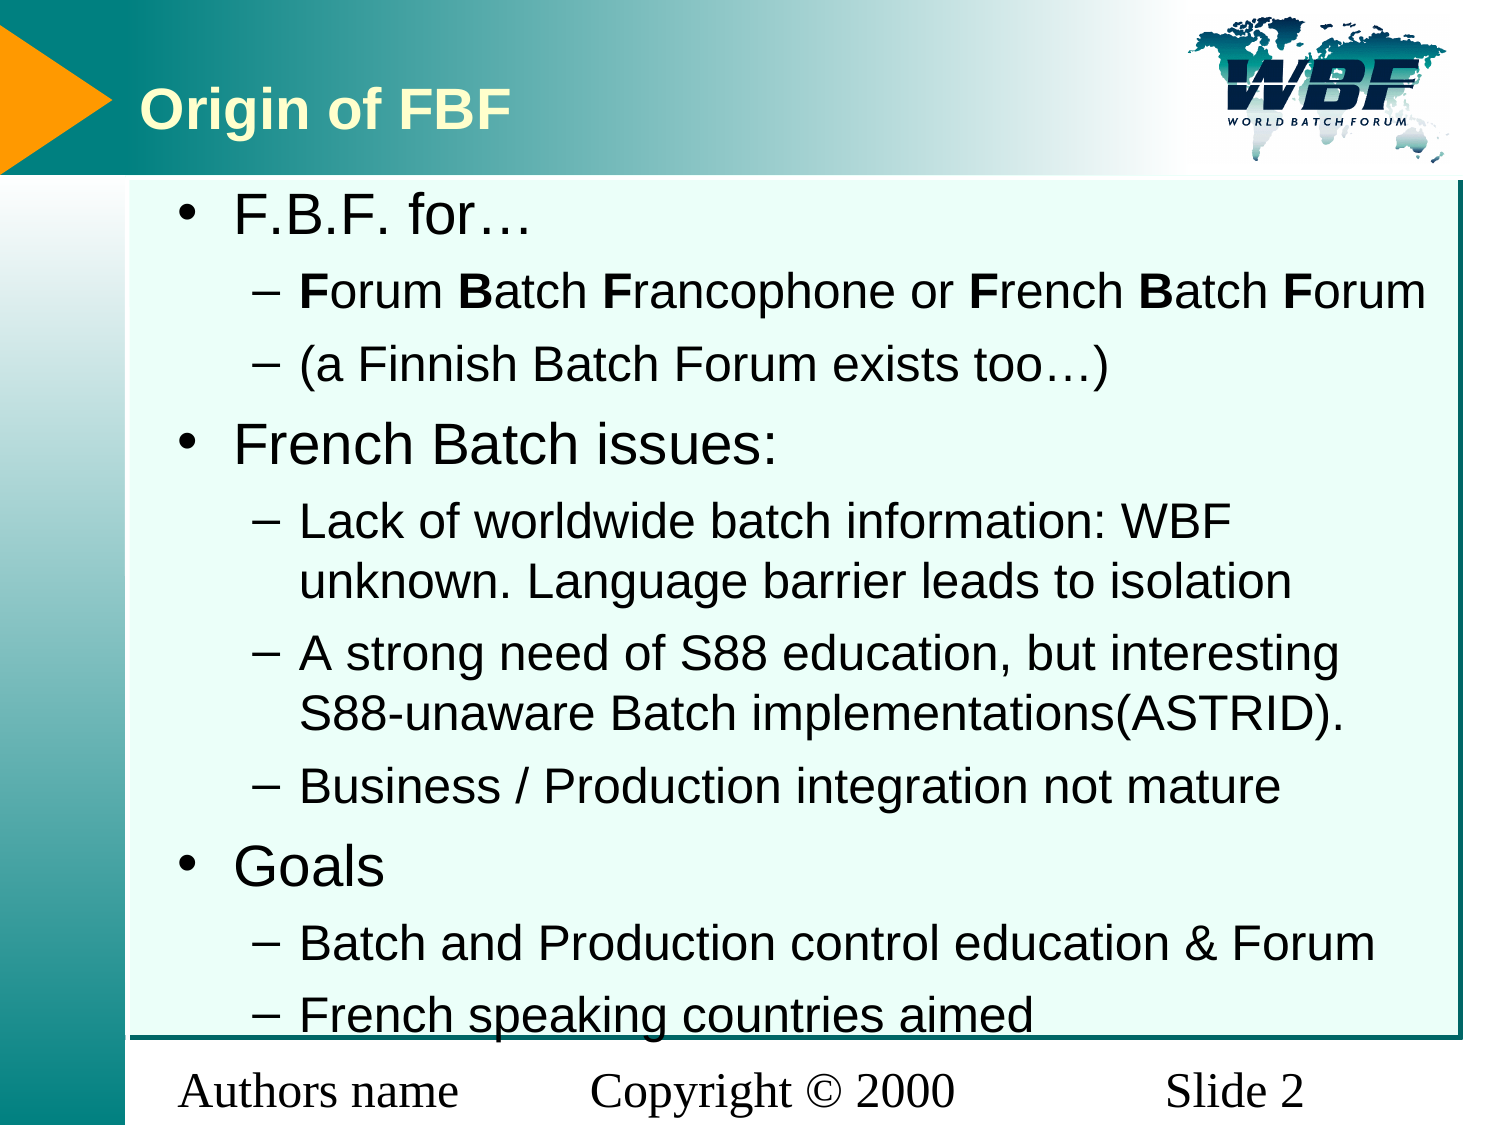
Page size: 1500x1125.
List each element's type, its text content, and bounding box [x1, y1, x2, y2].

list F.B.F. for… Forum Batch Francophone or French Batch Forum (a Finnish Batch Forum exists too…) French Batch issues: Lack of worldwide batch information: WBF unknown. Language barrier leads to isolation A strong need of S88 education, but interesting S88-unaware Batch implementations(ASTRID). Business / Production integration not mature Goals Batch and Production control education & Forum French speaking countries aimed [162, 168, 1463, 1107]
title Origin of FBF [125, 49, 1150, 163]
